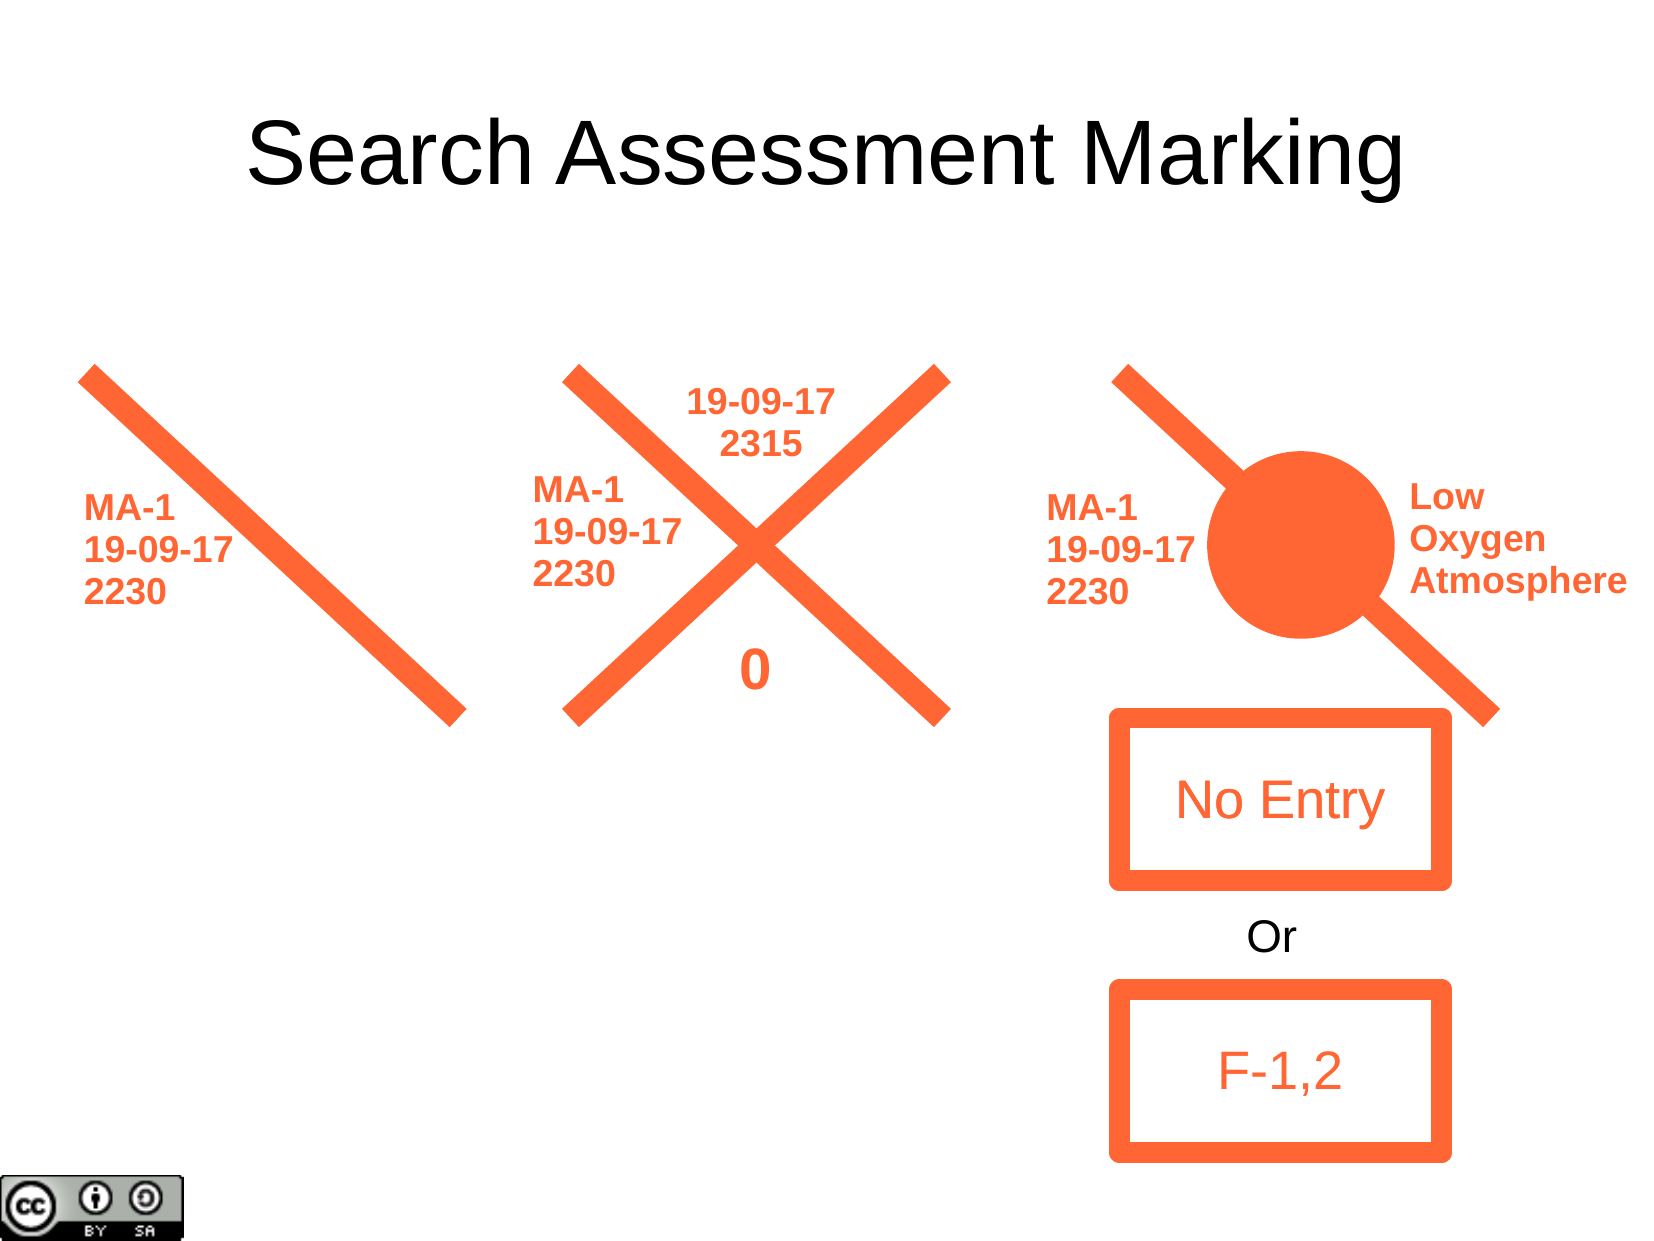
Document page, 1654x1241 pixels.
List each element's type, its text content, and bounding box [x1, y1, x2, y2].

text_box F-1,2 [1130, 1000, 1431, 1142]
text_box Or [1231, 903, 1313, 970]
text_box MA-1 19-09-17 2230 [69, 478, 249, 620]
title Search Assessment Marking [82, 49, 1571, 257]
text_box Low Oxygen Atmosphere [1394, 468, 1643, 609]
text_box 0 [724, 629, 795, 710]
text_box 19-09-17 2315 [671, 331, 851, 473]
text_box MA-1 19-09-17 2230 [517, 461, 698, 602]
text_box No Entry [1119, 717, 1442, 881]
text_box [1211, 451, 1394, 639]
text_box MA-1 19-09-17 2230 [1031, 478, 1211, 620]
picture [0, 1175, 184, 1241]
